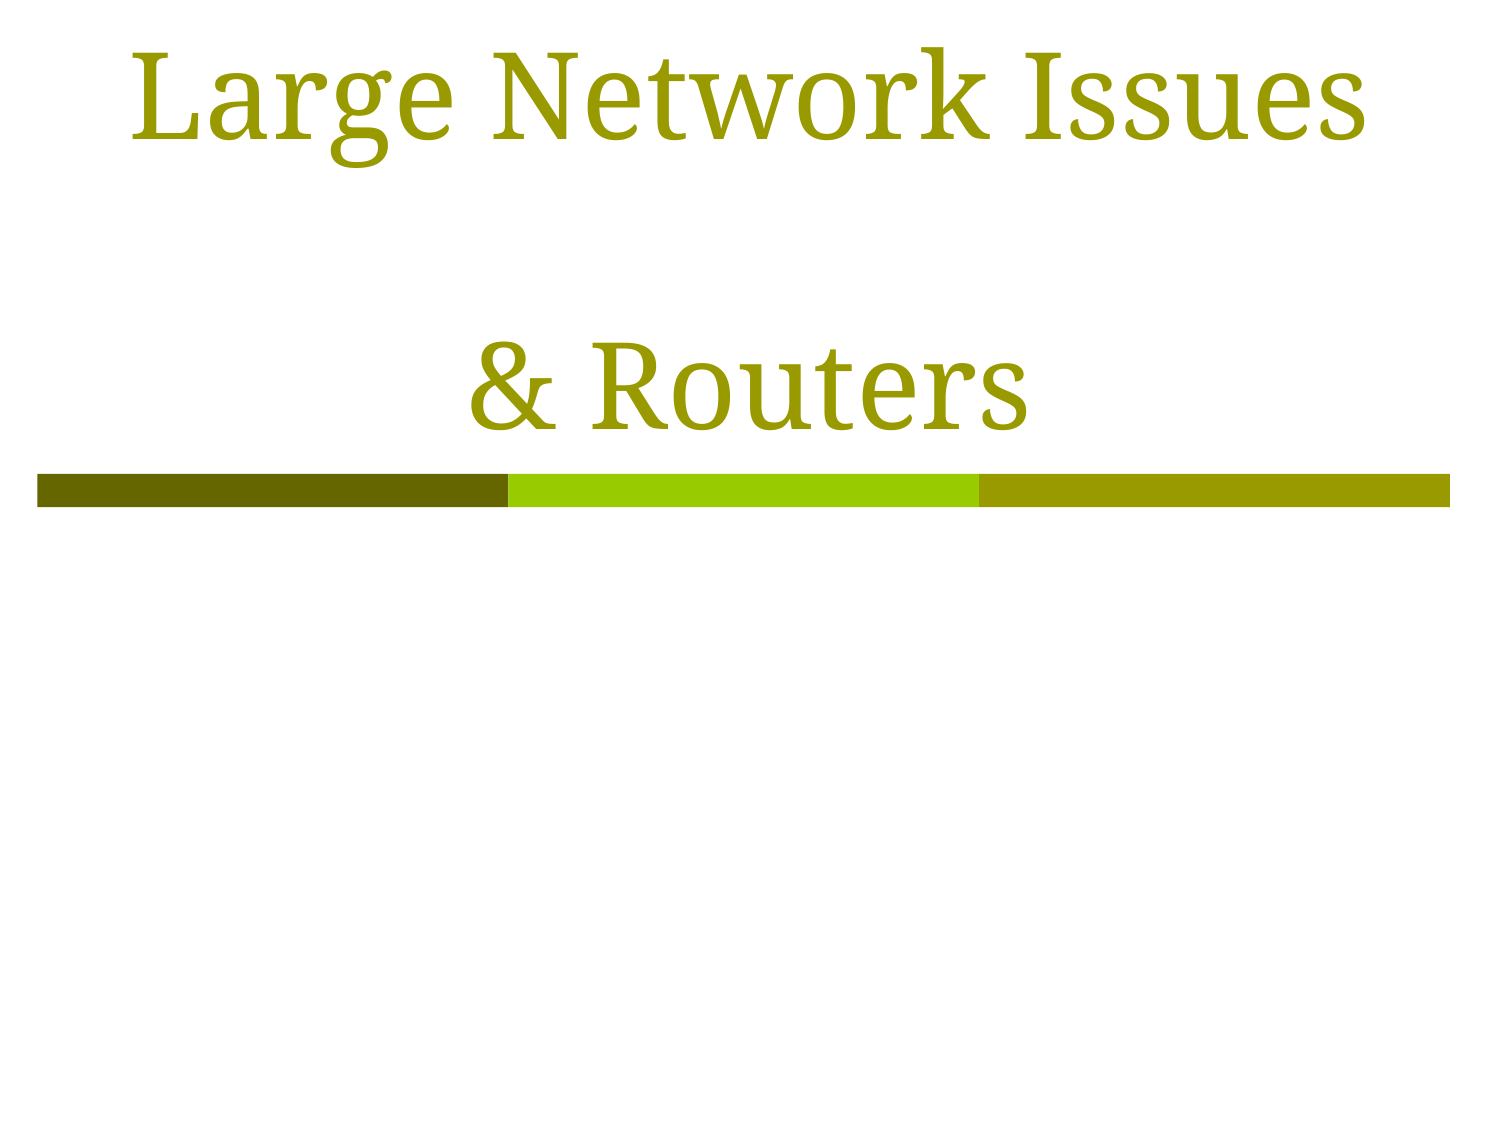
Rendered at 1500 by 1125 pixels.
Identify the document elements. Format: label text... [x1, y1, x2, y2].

title Large Network Issues & Routers [112, 112, 1388, 462]
